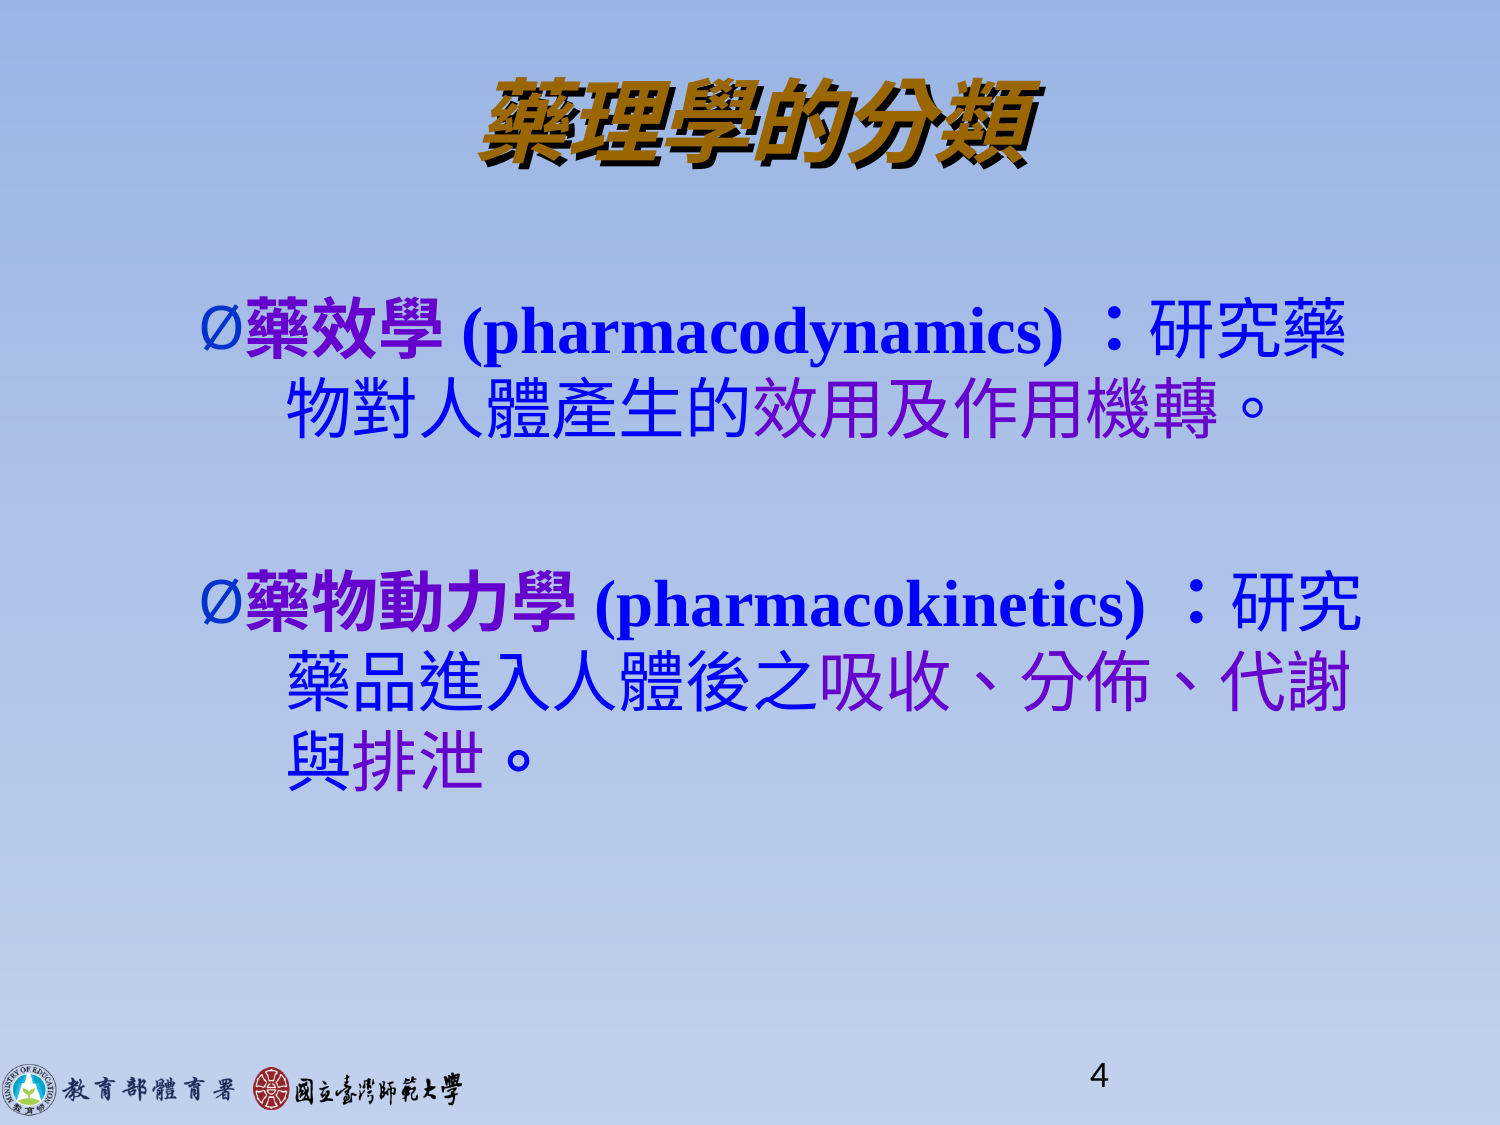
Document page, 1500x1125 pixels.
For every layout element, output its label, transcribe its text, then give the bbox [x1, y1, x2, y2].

text_box [1074, 1042, 1426, 1103]
list 藥效學(pharmacodynamics)：研究藥物對人體產生的效用及作用機轉。 藥物動力學(pharmacokinetics)：研究藥品進入人體後之吸收、分佈、代謝與排泄。 [183, 278, 1388, 977]
title 藥理學的分類 [0, 42, 1500, 196]
